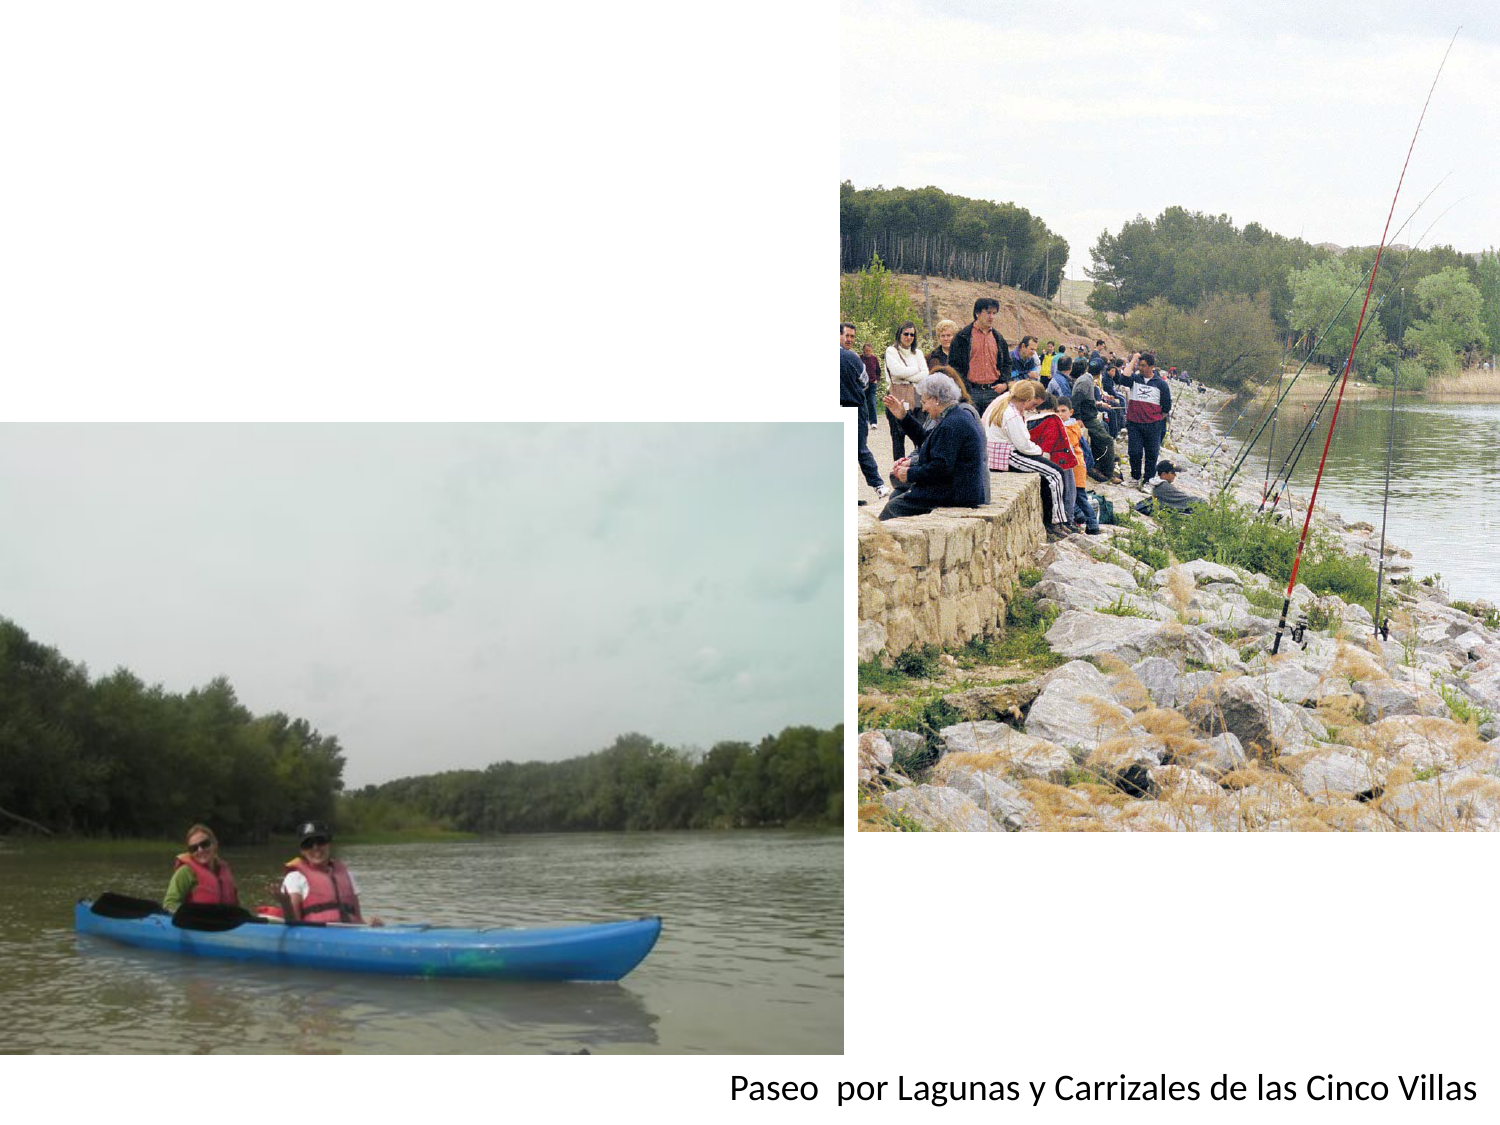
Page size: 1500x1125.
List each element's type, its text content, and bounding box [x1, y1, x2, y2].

picture [839, 0, 1500, 832]
text_box Paseo por Lagunas y Carrizales de las Cinco Villas [714, 1064, 1500, 1118]
picture [0, 421, 844, 1055]
